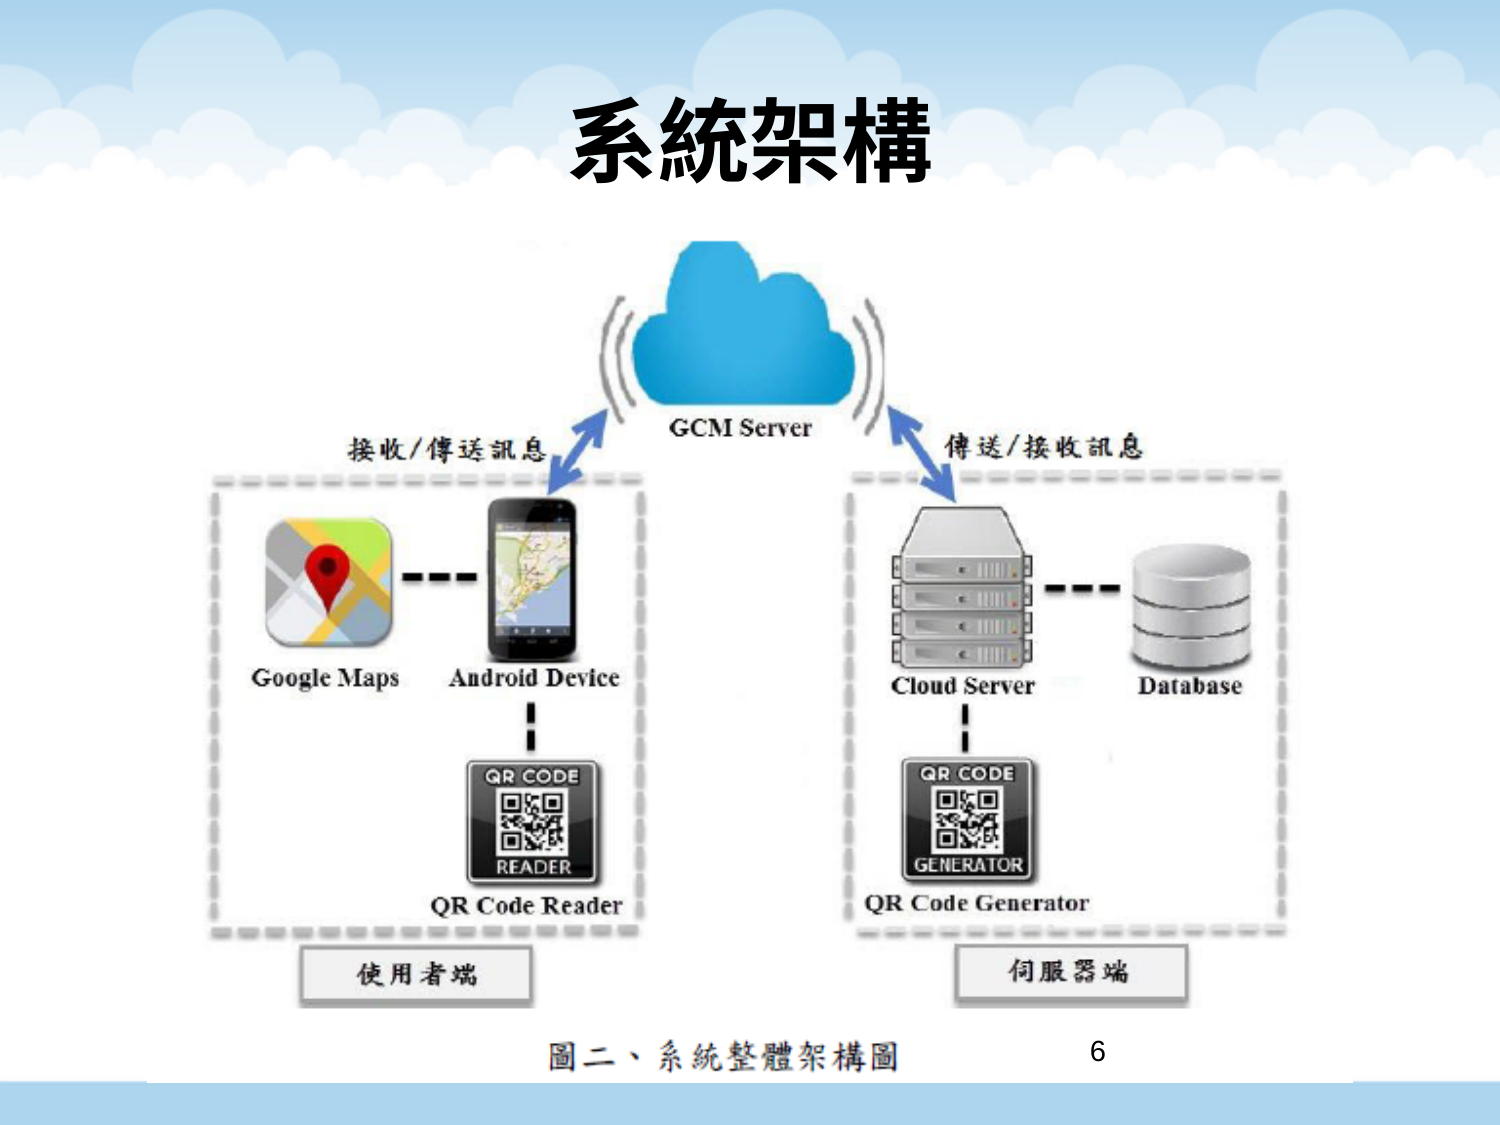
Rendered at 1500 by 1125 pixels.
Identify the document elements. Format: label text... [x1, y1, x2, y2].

title 系統架構 [75, 45, 1426, 233]
picture [0, 0, 1500, 1125]
text_box [1074, 1024, 1426, 1103]
